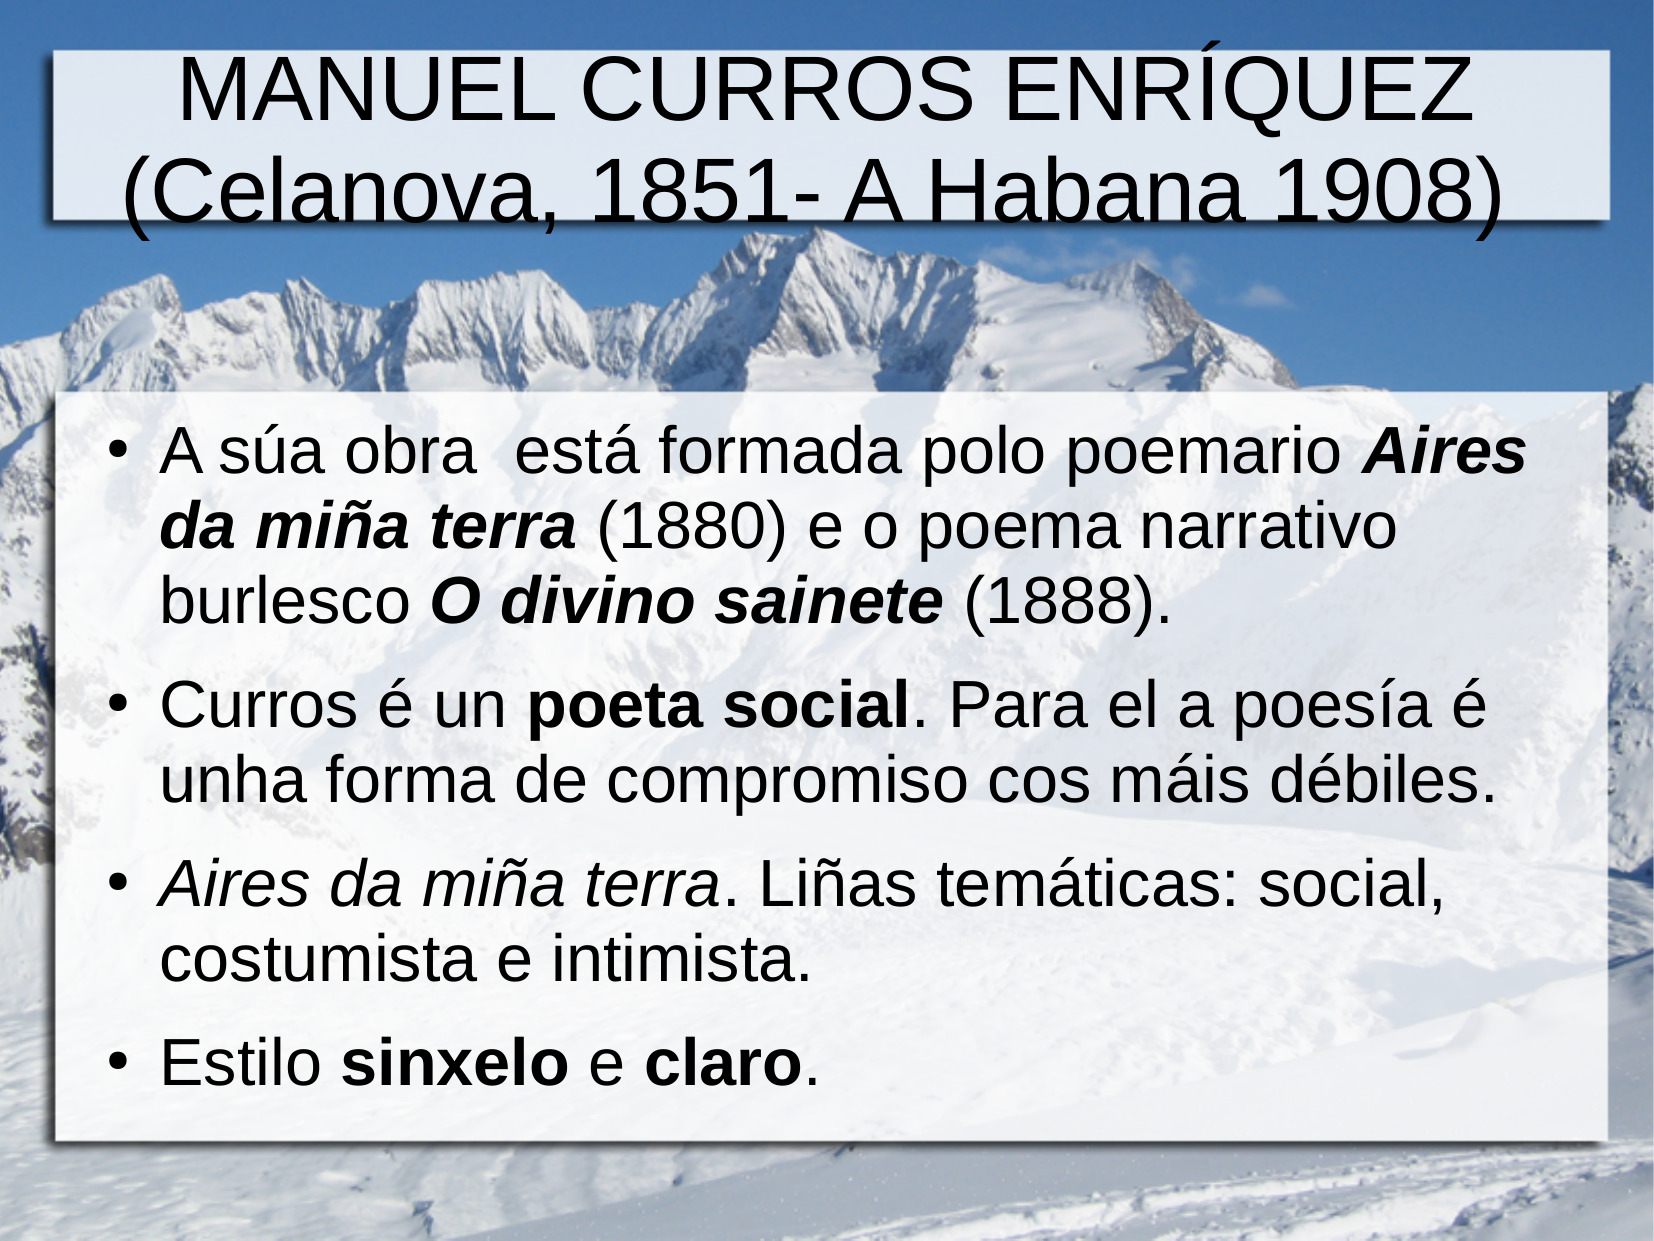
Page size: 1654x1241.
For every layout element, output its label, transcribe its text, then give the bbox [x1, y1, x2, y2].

title MANUEL CURROS ENRÍQUEZ (Celanova, 1851- A Habana 1908) [59, 37, 1595, 243]
list A súa obra está formada polo poemario Aires da miña terra (1880) e o poema narrativo burlesco O divino sainete (1888). Curros é un poeta social. Para el a poesía é unha forma de compromiso cos máis débiles. Aires da miña terra. Liñas temáticas: social, costumista e intimista. Estilo sinxelo e claro. [88, 413, 1571, 1133]
picture [0, 0, 1654, 1241]
